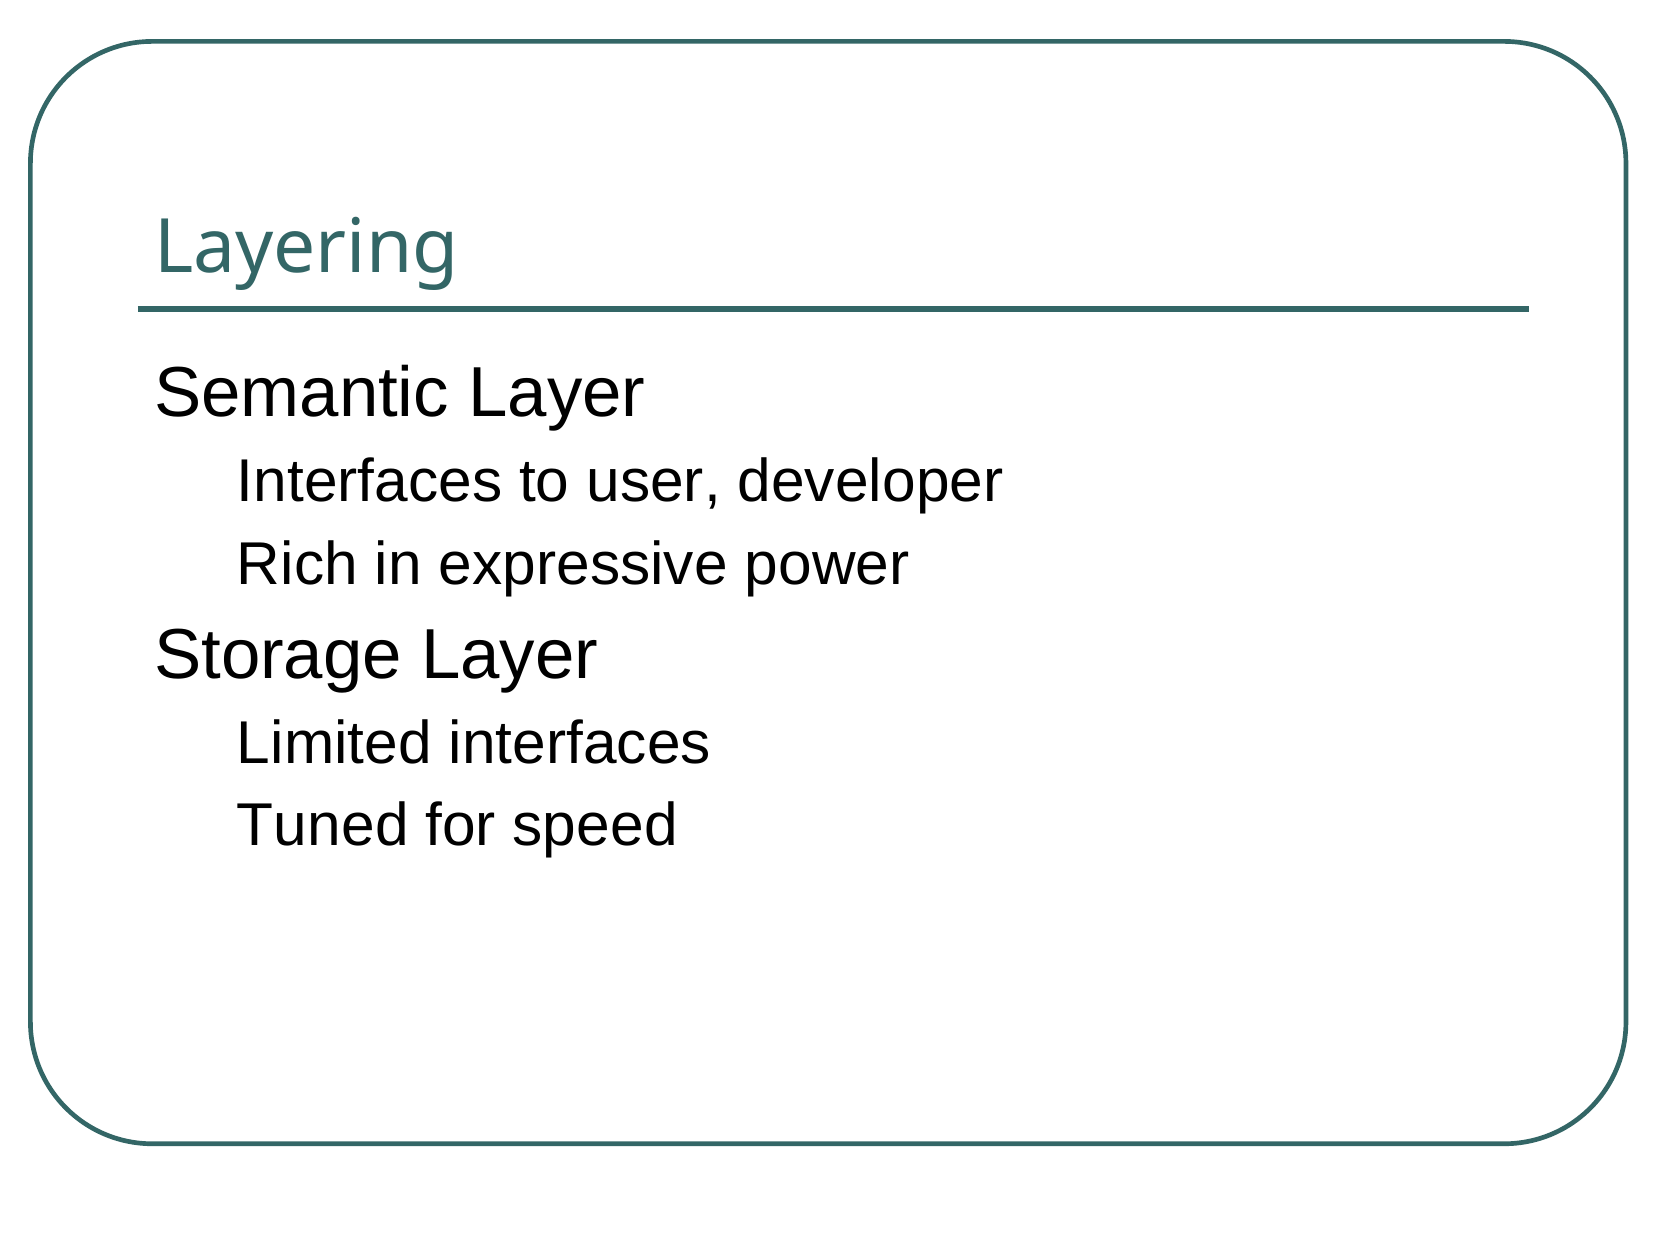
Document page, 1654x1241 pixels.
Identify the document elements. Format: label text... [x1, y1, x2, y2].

title Layering [137, 96, 1530, 304]
list Semantic Layer Interfaces to user, developer Rich in expressive power Storage Layer Limited interfaces Tuned for speed [137, 344, 1530, 1075]
